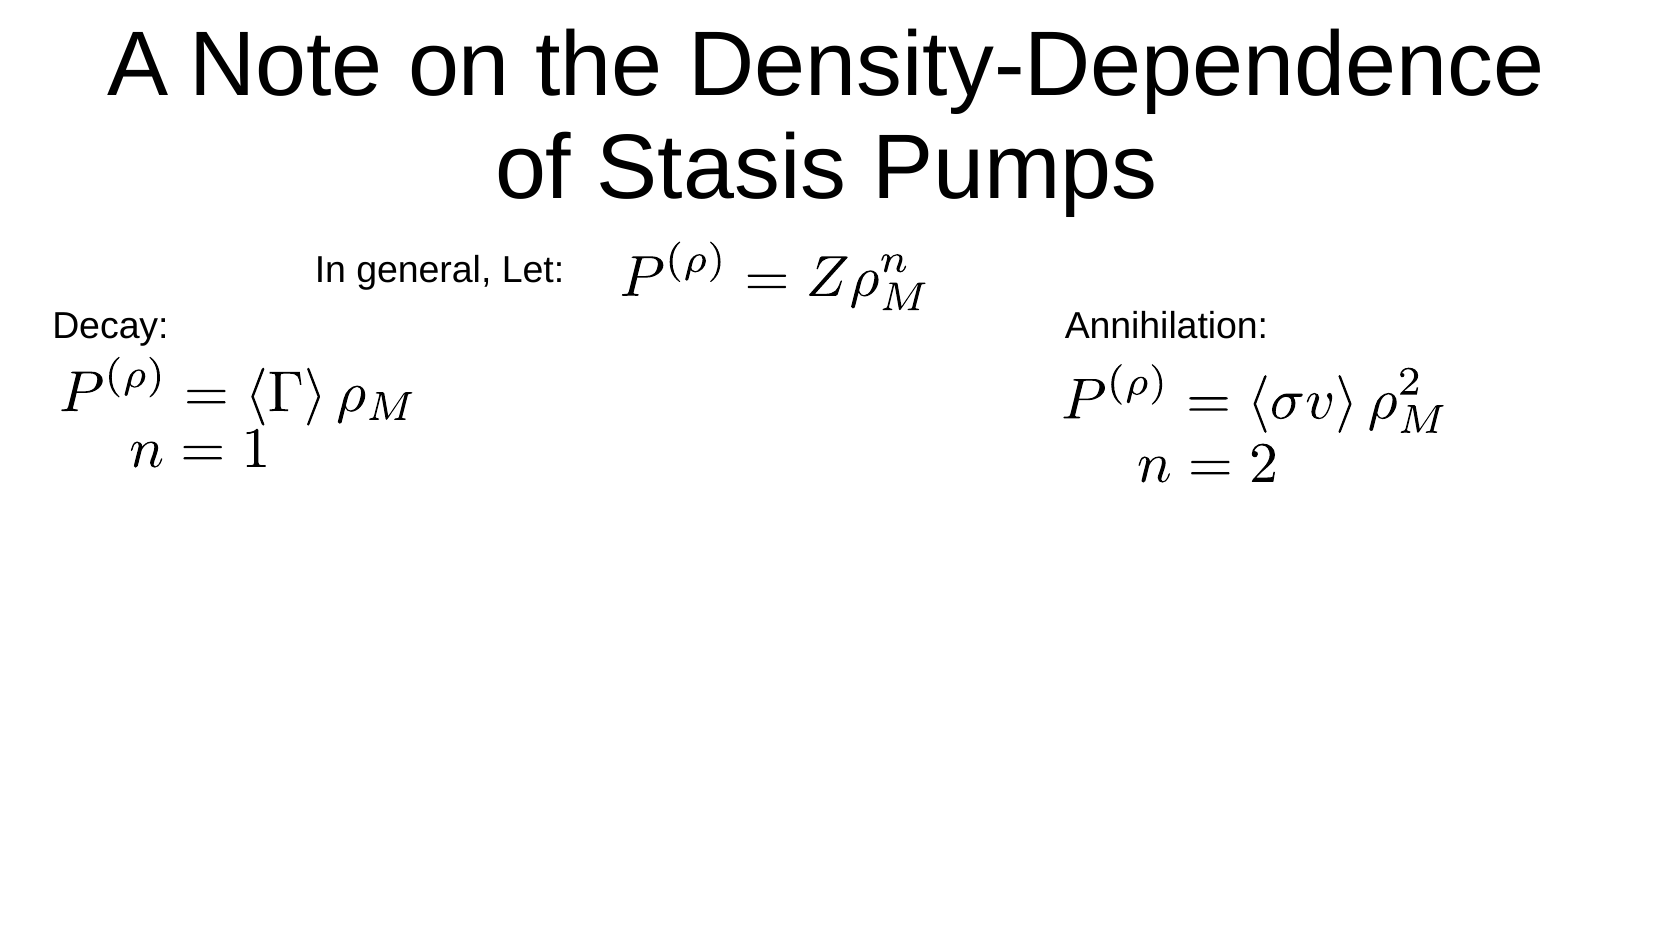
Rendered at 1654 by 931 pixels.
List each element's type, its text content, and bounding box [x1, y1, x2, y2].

text_box Decay: [37, 297, 488, 355]
text_box [130, 428, 266, 468]
text_box Annihilation: [1050, 297, 1576, 355]
text_box [61, 356, 413, 426]
text_box [1138, 443, 1276, 483]
title A Note on the Density-Dependence of Stasis Pumps [82, 12, 1571, 218]
text_box [621, 241, 926, 311]
text_box In general, Let: [300, 240, 601, 298]
text_box [1063, 364, 1444, 433]
